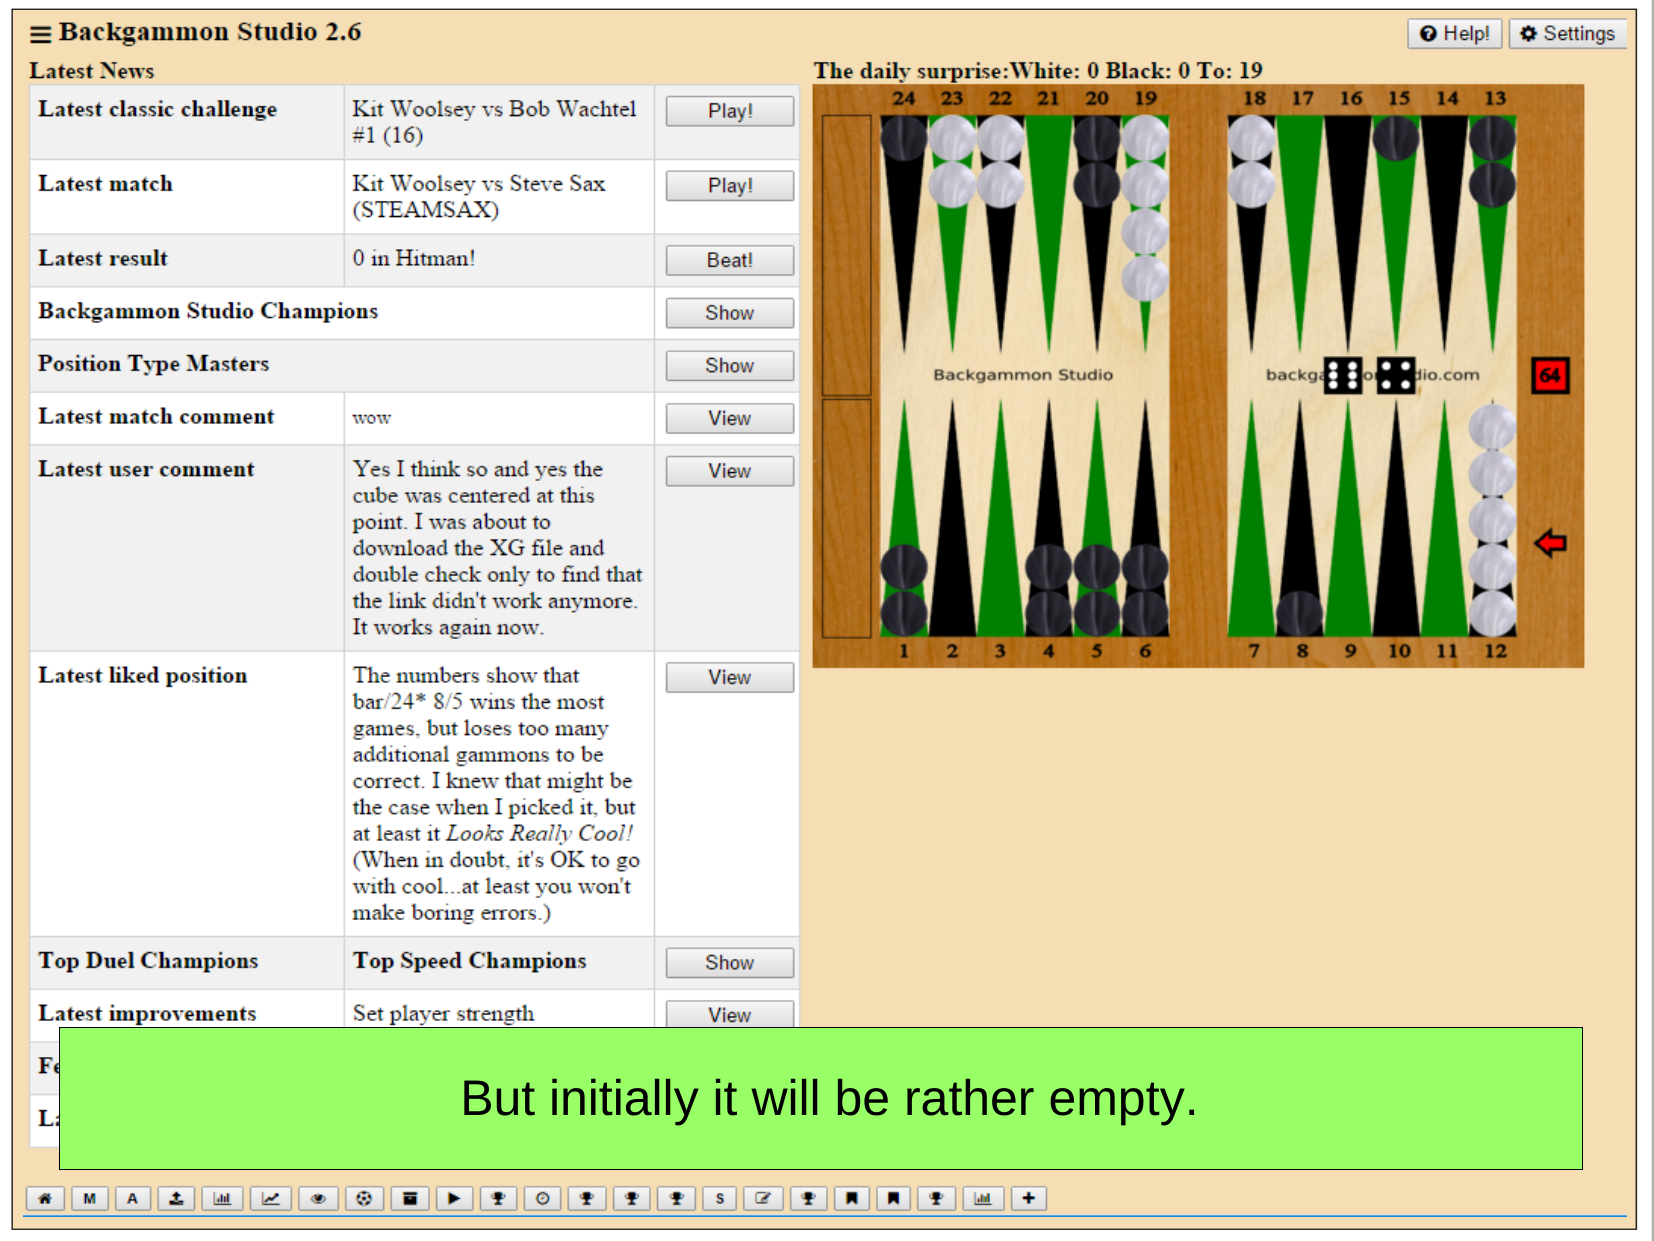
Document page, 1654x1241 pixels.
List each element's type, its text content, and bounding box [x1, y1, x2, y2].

picture [0, 0, 1654, 1241]
text_box But initially it will be rather empty. [59, 1027, 1583, 1170]
